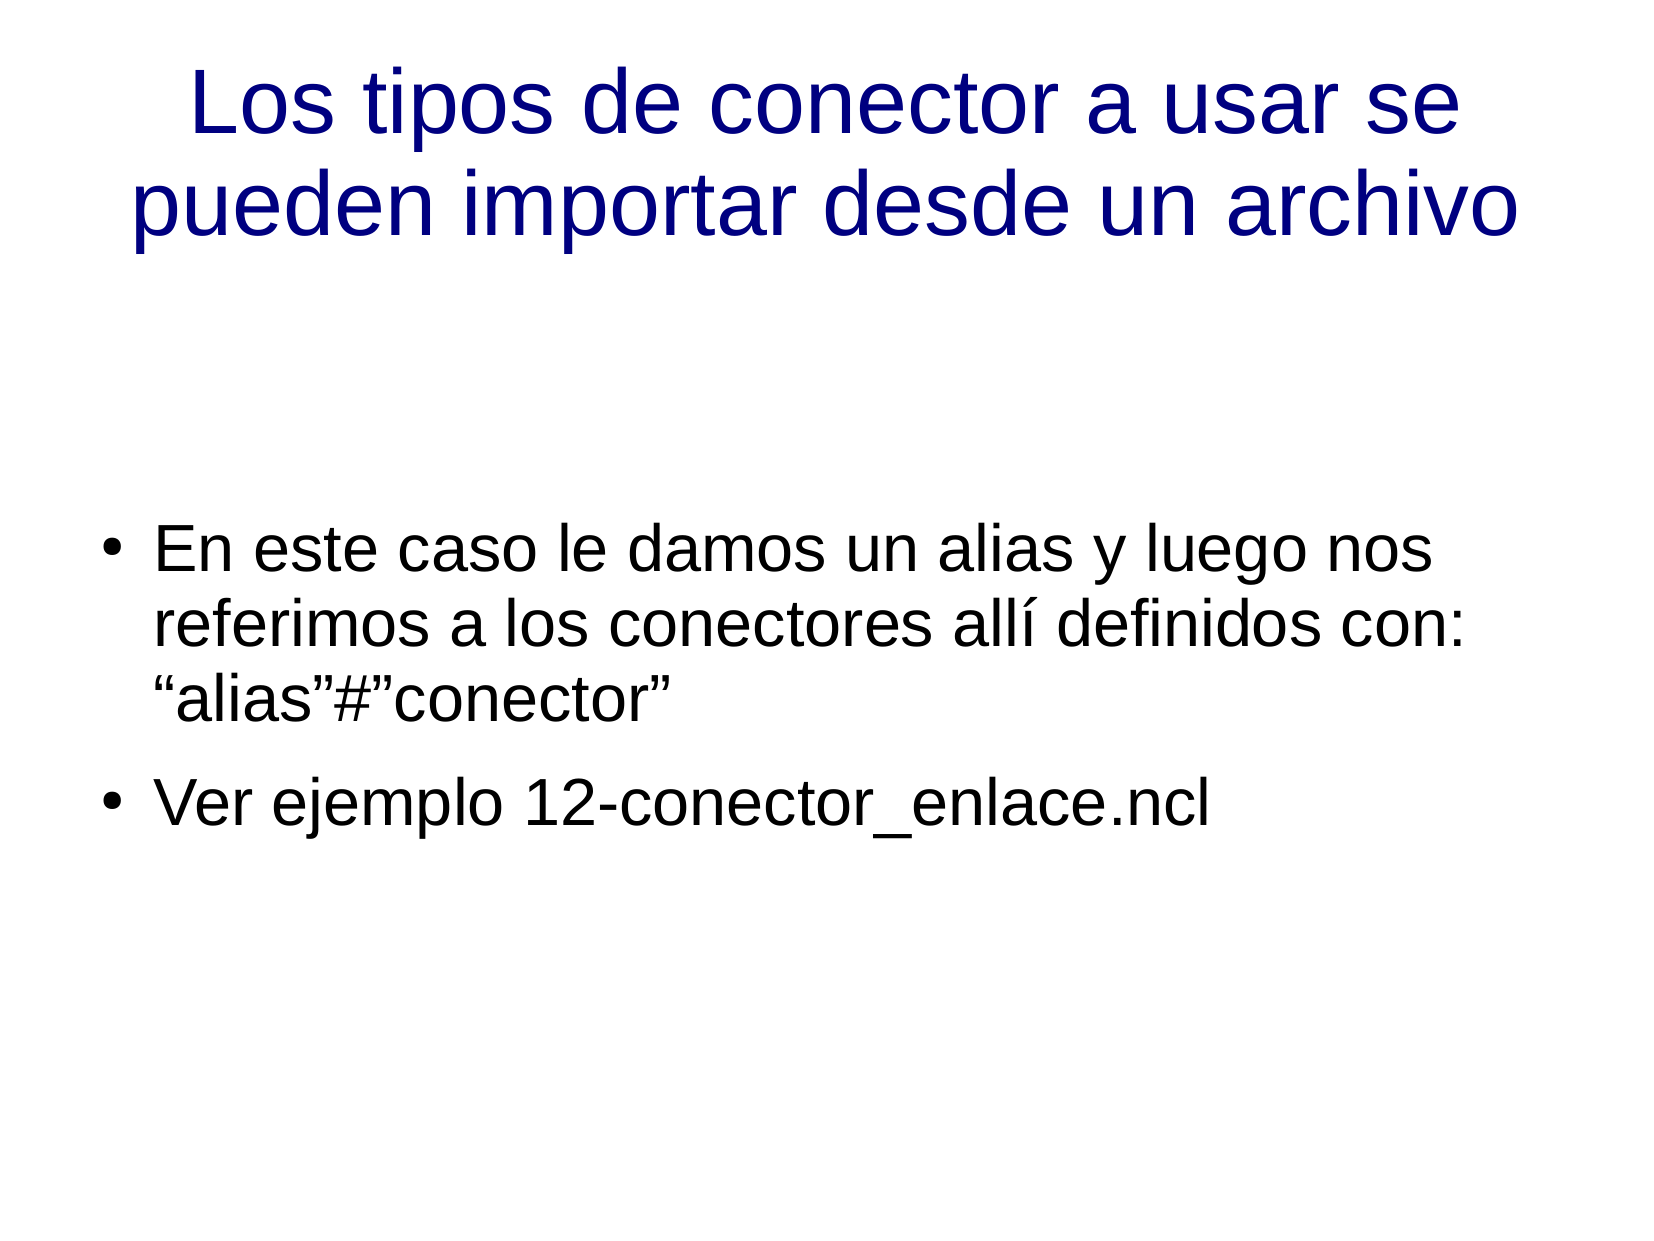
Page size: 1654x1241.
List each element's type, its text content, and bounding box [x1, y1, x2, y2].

list En este caso le damos un alias y luego nos referimos a los conectores allí definidos con: “alias”#”conector” Ver ejemplo 12-conector_enlace.ncl [82, 511, 1538, 976]
title Los tipos de conector a usar se pueden importar desde un archivo [82, 49, 1571, 257]
